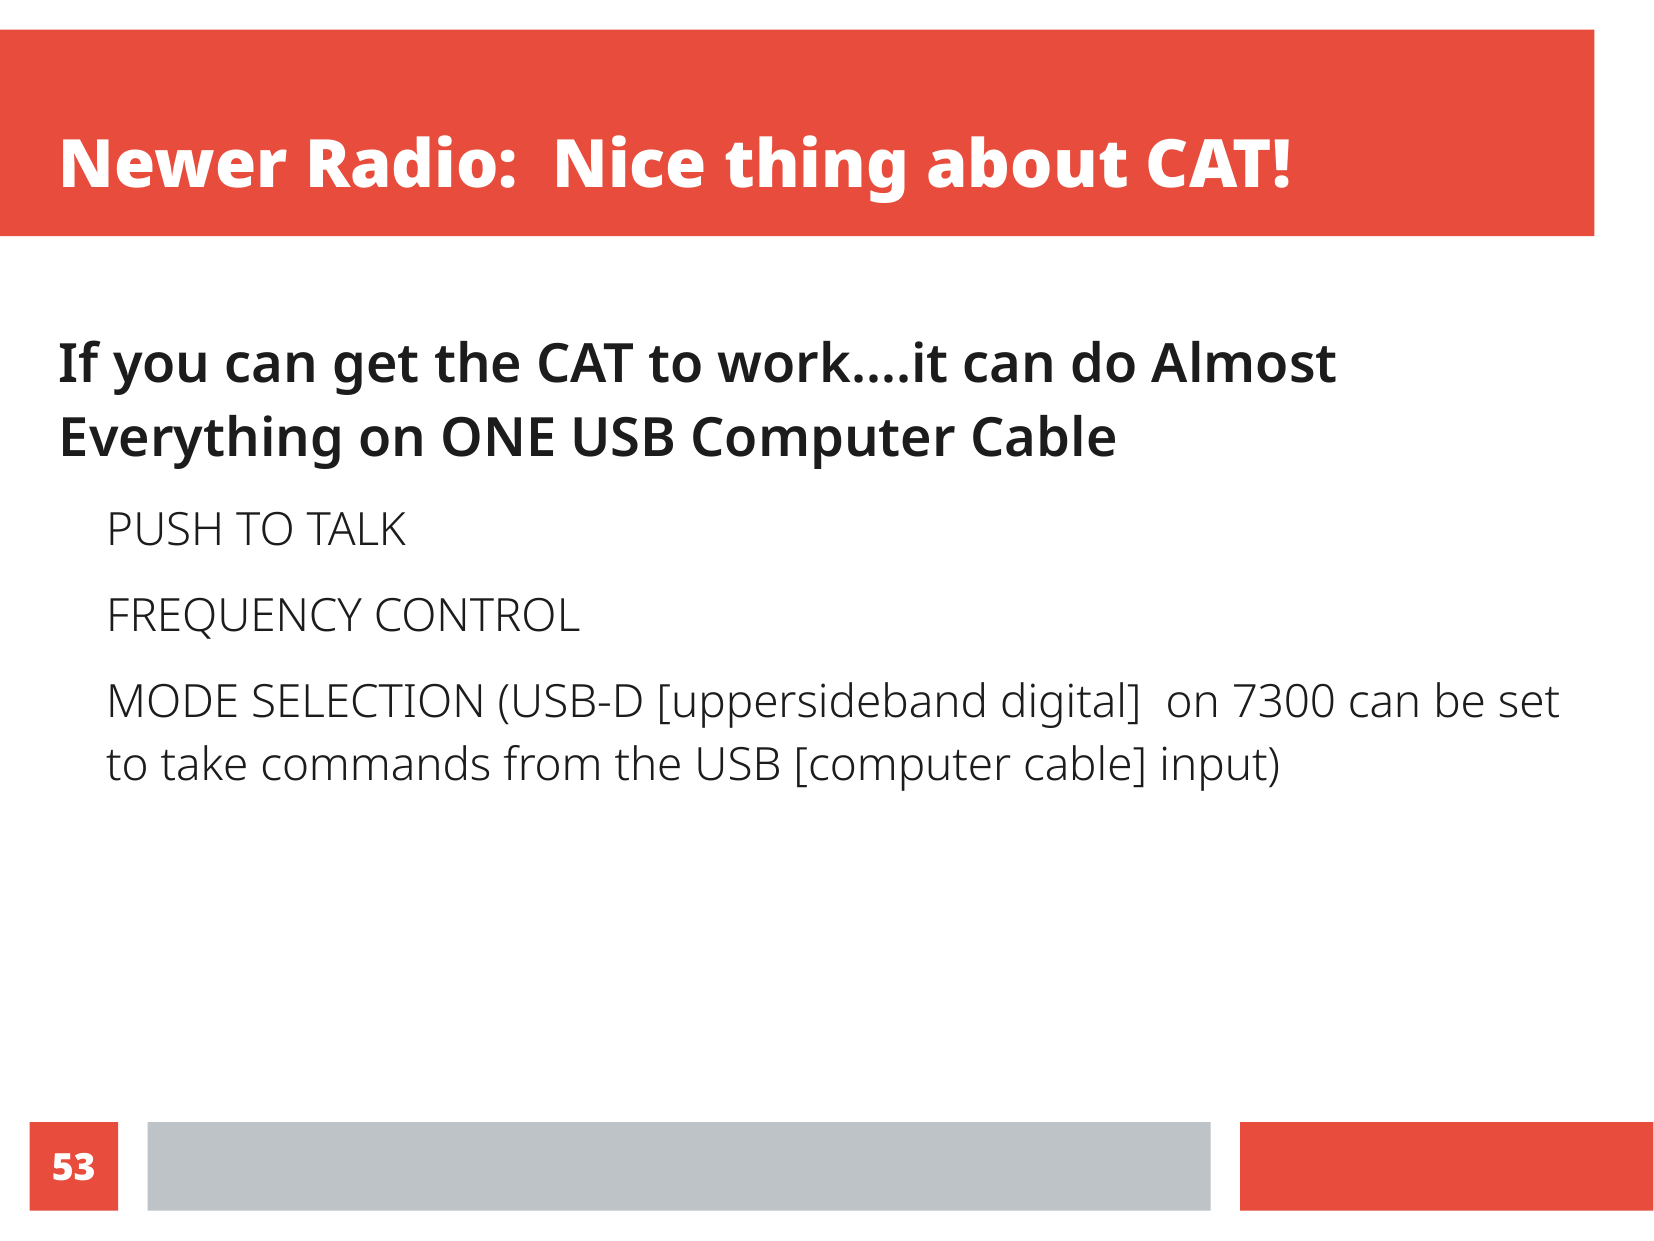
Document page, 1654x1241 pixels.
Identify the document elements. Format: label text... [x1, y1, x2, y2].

list If you can get the CAT to work….it can do Almost Everything on ONE USB Computer Cable PUSH TO TALK FREQUENCY CONTROL MODE SELECTION (USB-D [uppersideband digital] on 7300 can be set to take commands from the USB [computer cable] input) [59, 324, 1565, 1093]
title Newer Radio: Nice thing about CAT! [59, 59, 1595, 207]
